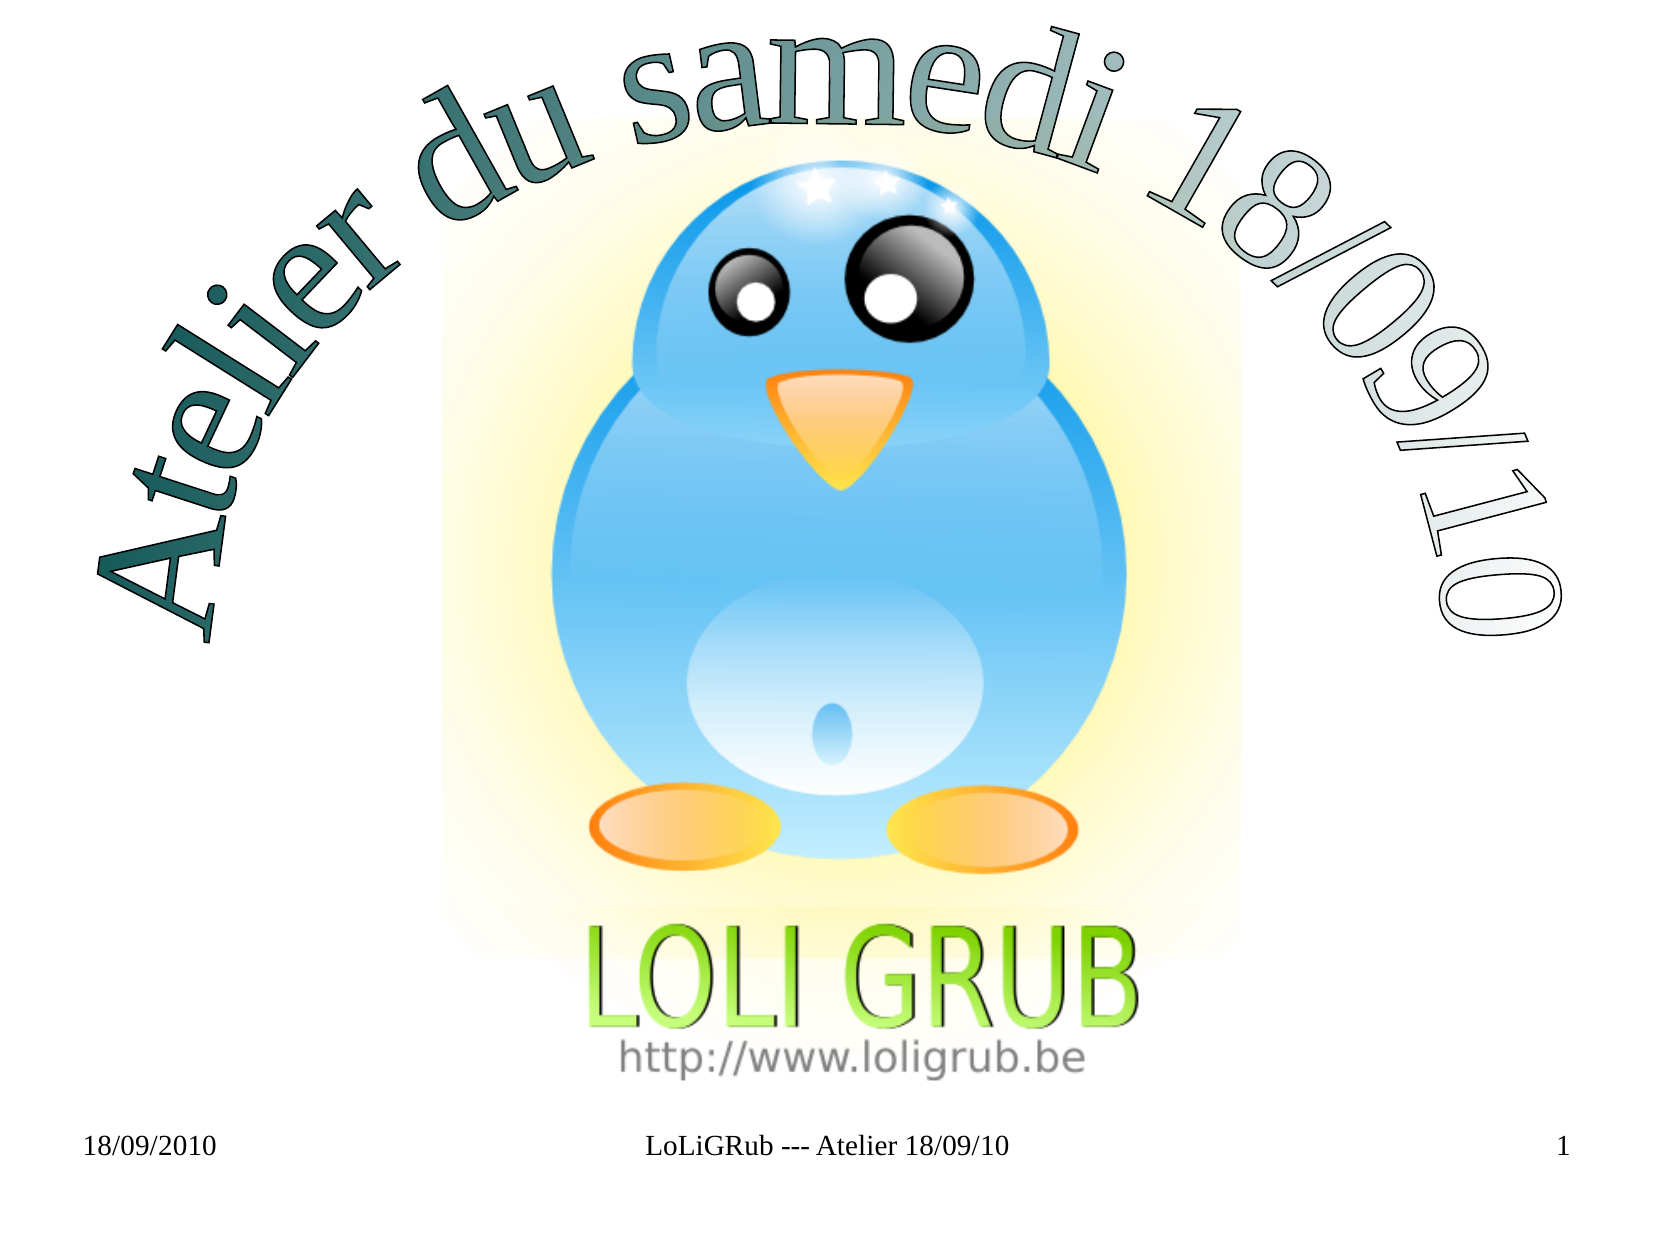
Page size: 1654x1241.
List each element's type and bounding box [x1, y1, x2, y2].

picture [442, 118, 455, 134]
picture [1049, 118, 1087, 157]
picture [442, 118, 1241, 1122]
picture [514, 118, 566, 169]
picture [442, 136, 491, 207]
picture [1235, 221, 1241, 248]
picture [1002, 118, 1041, 141]
